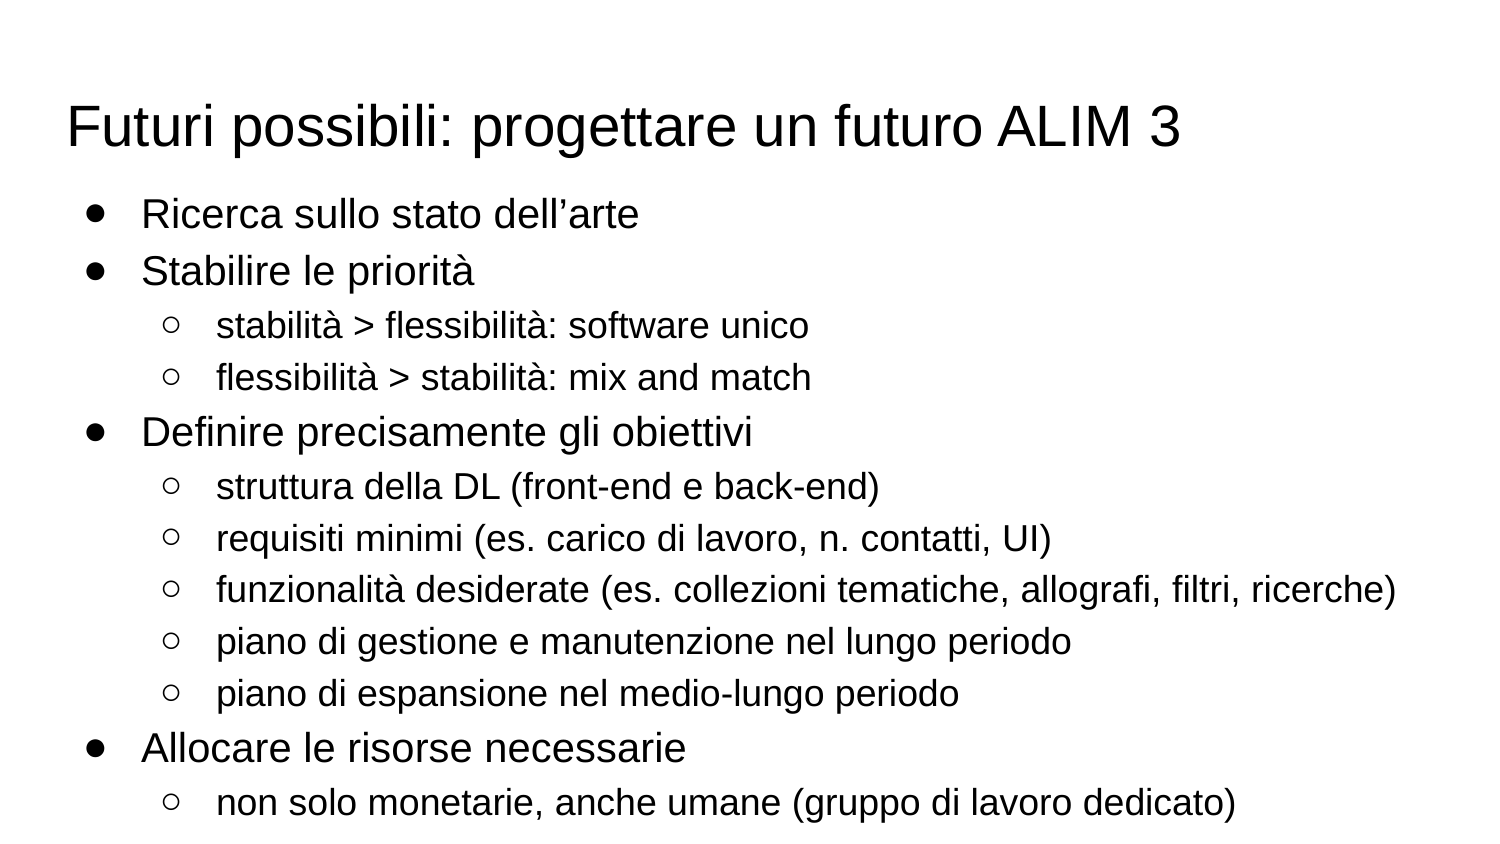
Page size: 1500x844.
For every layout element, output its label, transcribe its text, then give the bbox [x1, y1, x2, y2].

title Futuri possibili: progettare un futuro ALIM 3 [51, 72, 1449, 164]
list Ricerca sullo stato dell’arte Stabilire le priorità stabilità > flessibilità: software unico flessibilità > stabilità: mix and match Definire precisamente gli obiettivi struttura della DL (front-end e back-end) requisiti minimi (es. carico di lavoro, n. contatti, UI) funzionalità desiderate (es. collezioni tematiche, allografi, filtri, ricerche) piano di gestione e manutenzione nel lungo periodo piano di espansione nel medio-lungo periodo Allocare le risorse necessarie non solo monetarie, anche umane (gruppo di lavoro dedicato) [51, 164, 1449, 725]
